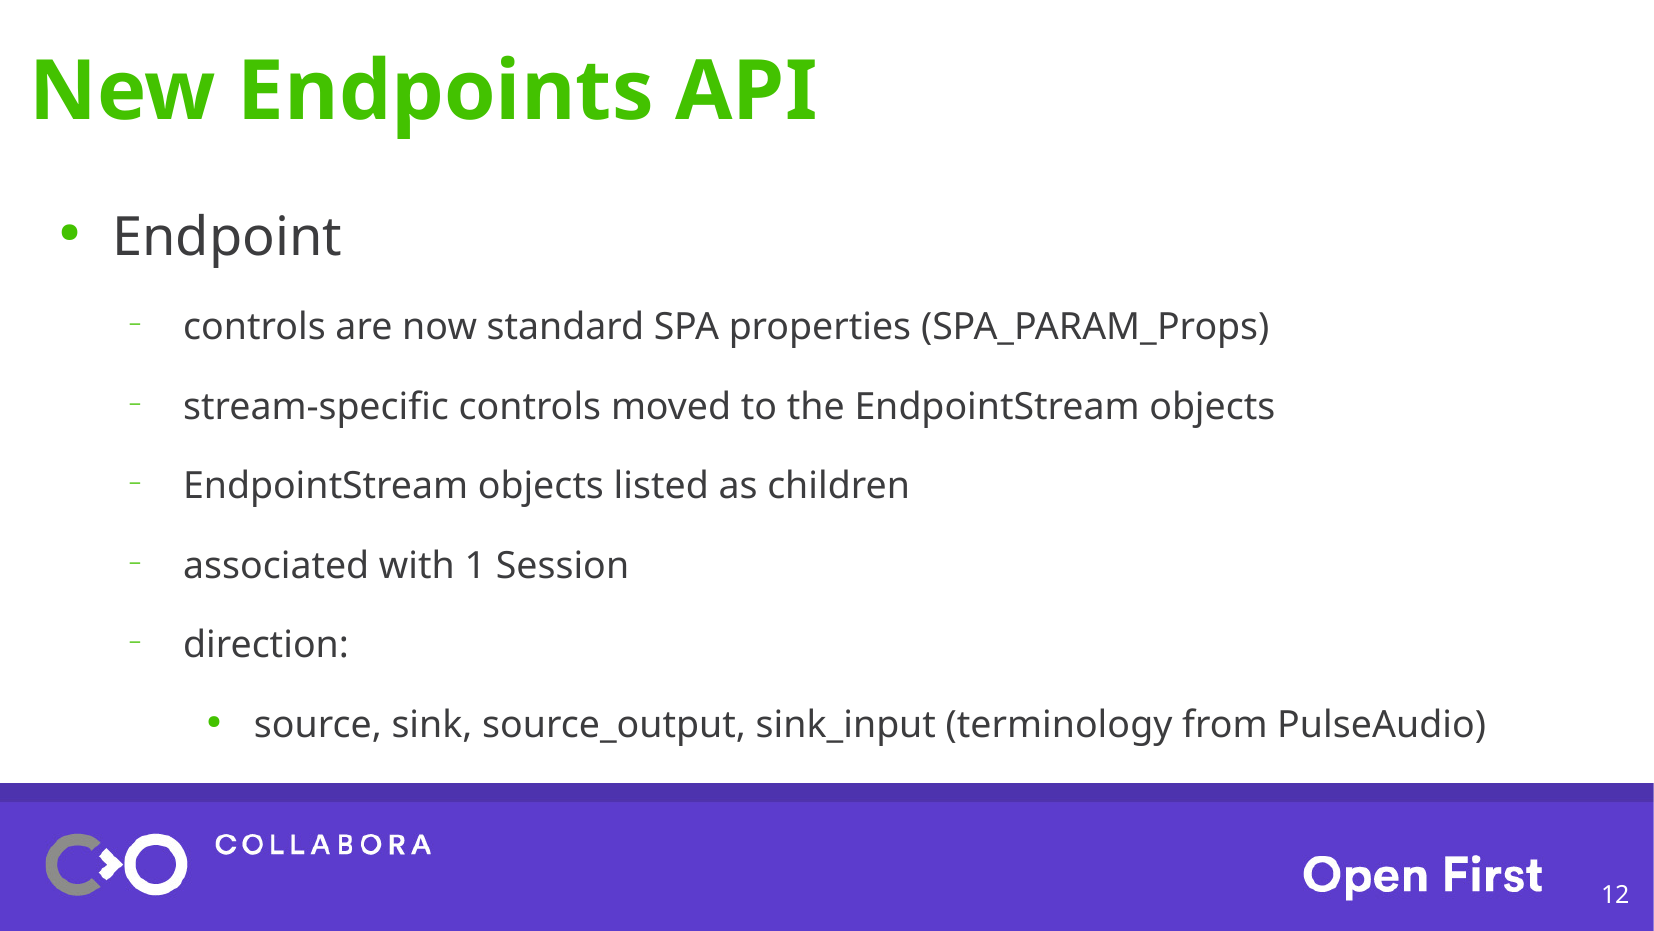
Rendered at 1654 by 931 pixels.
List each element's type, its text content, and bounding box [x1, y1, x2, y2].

list Endpoint controls are now standard SPA properties (SPA_PARAM_Props) stream-specific controls moved to the EndpointStream objects EndpointStream objects listed as children associated with 1 Session direction: source, sink, source_output, sink_input (terminology from PulseAudio) [41, 160, 1614, 804]
picture [0, 0, 1654, 931]
title New Endpoints API [29, 28, 1603, 147]
